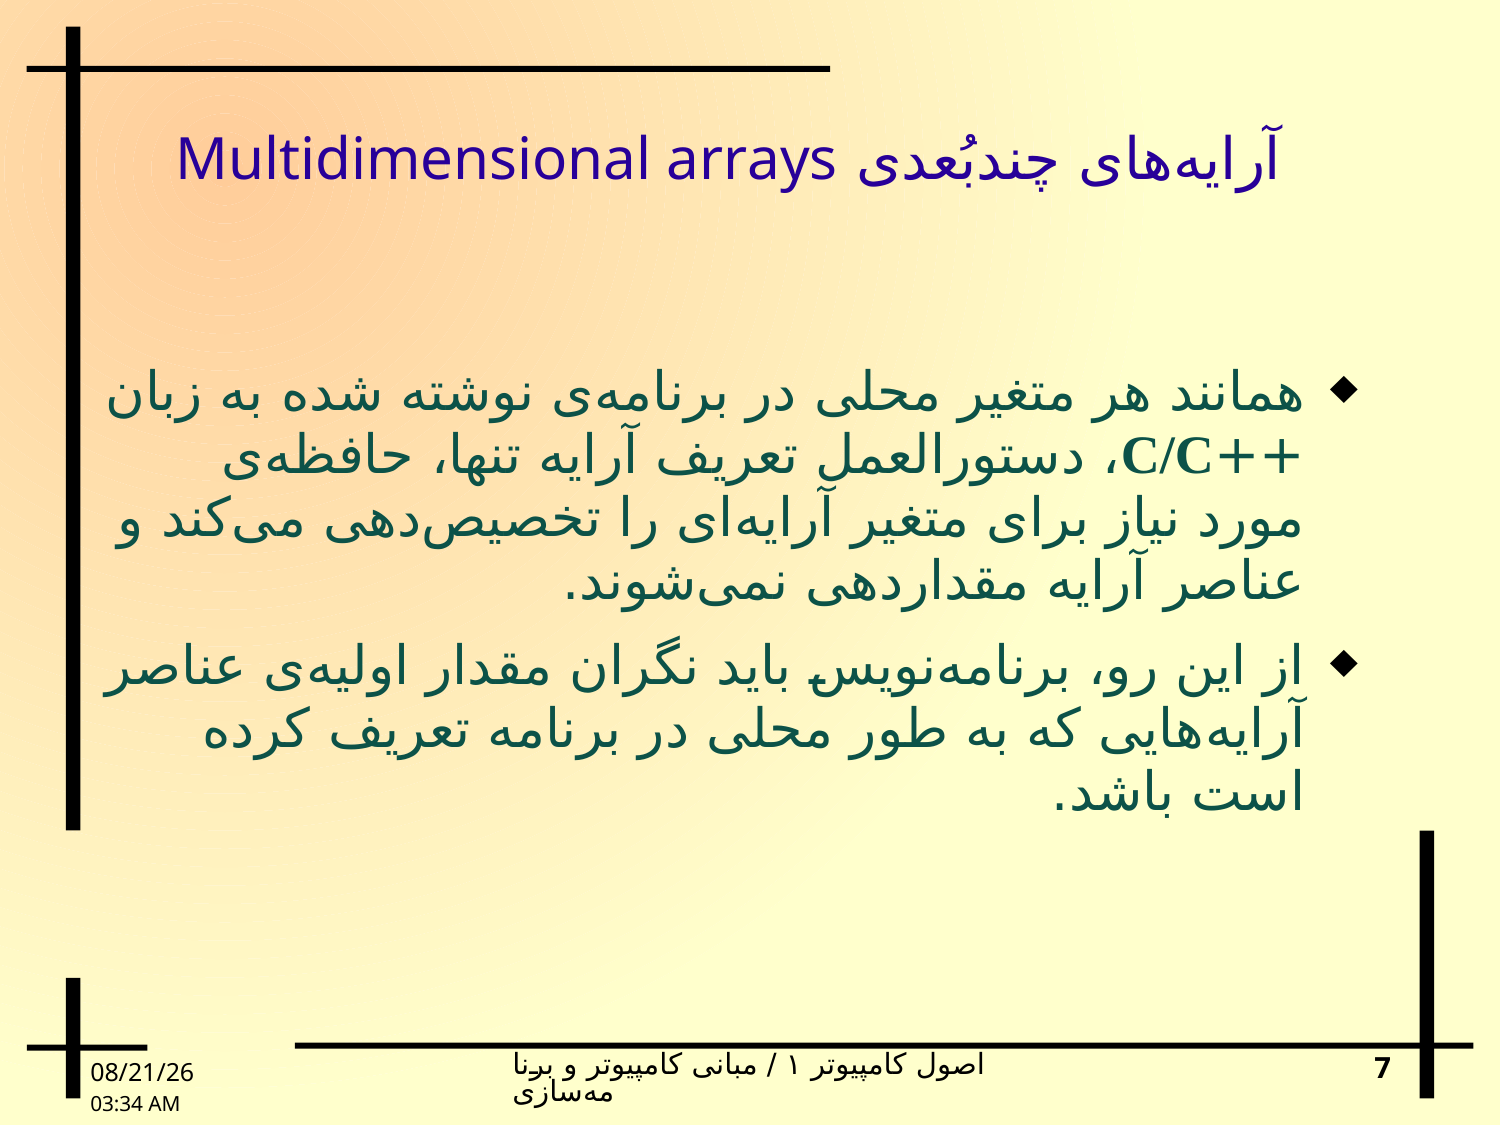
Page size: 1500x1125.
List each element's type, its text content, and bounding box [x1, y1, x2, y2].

title آرایه‌های چندبُعدی Multidimensional arrays [113, 96, 1344, 217]
list همانند هر متغیر محلی در برنامه‌‌ی نوشته شده به زبان ++C/C، دستورالعمل تعریف آرایه تنها، حافظه‌ی مورد نیاز برای متغیر آرایه‌ای را تخصیص‌دهی می‌کند و عناصر آرایه مقداردهی نمی‌شوند. از این رو، برنامه‌نویس باید نگران مقدار اولیه‌ی عناصر آرایه‌هایی که به طور محلی در برنامه تعریف کرده است باشد. [98, 360, 1430, 806]
